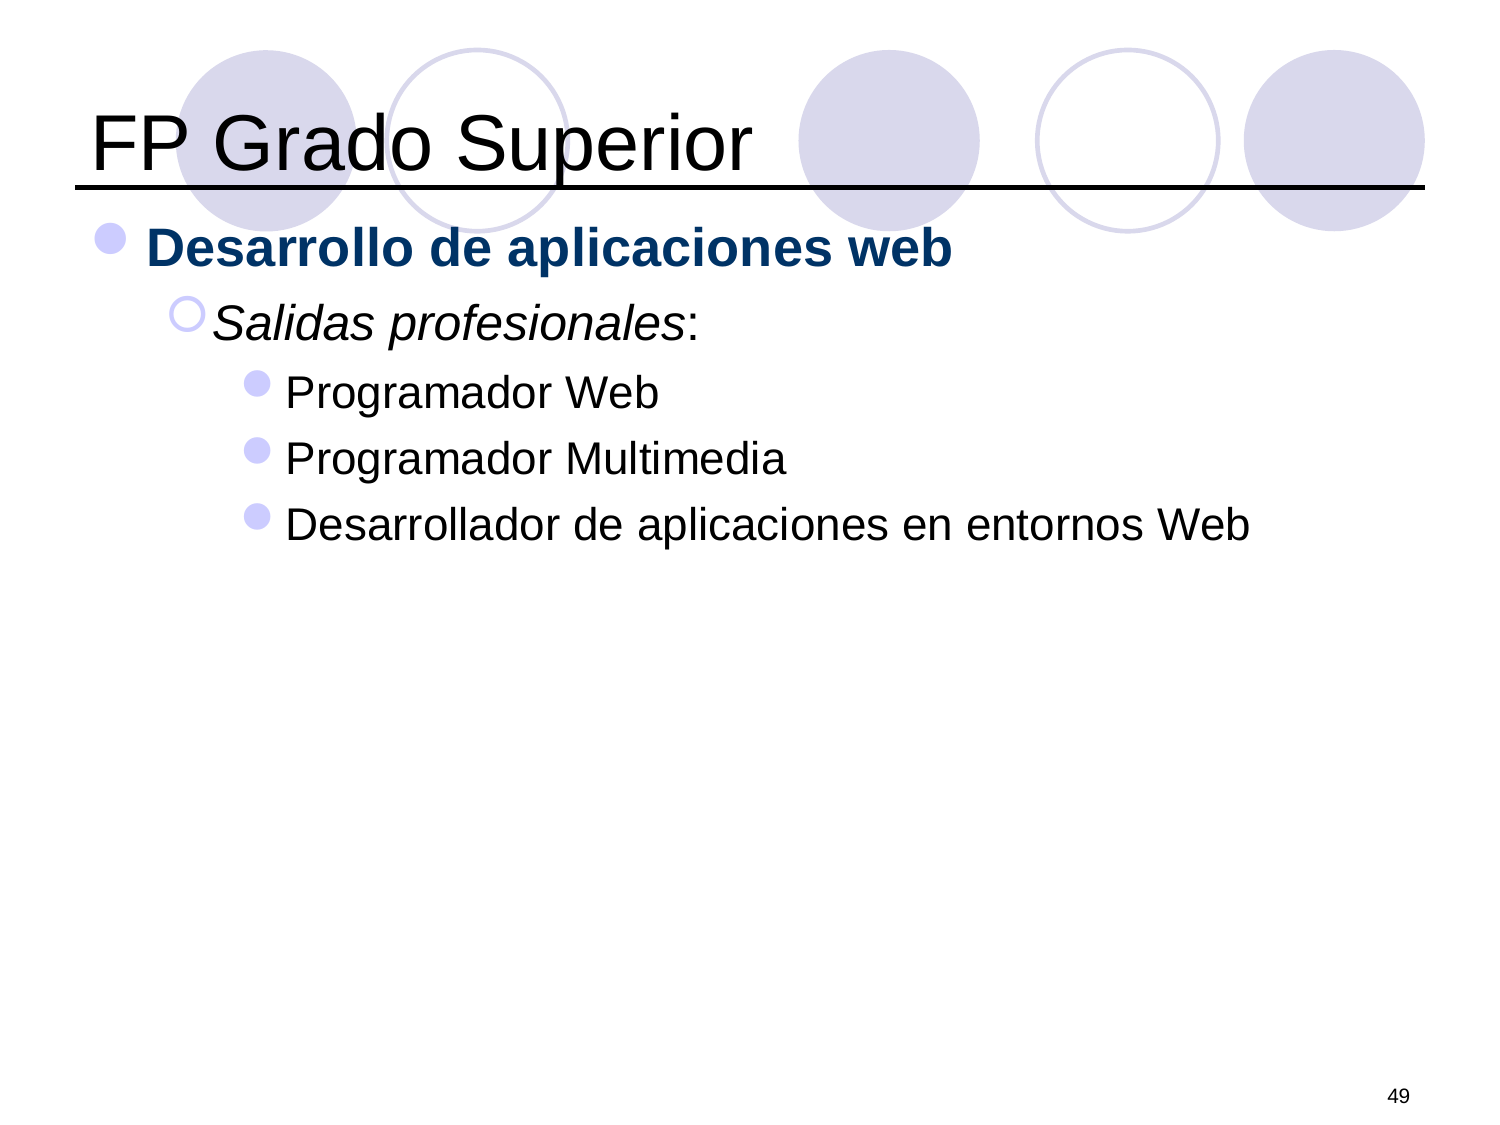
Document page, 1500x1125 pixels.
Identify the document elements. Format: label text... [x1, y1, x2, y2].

list Desarrollo de aplicaciones web Salidas profesionales: Programador Web Programador Multimedia Desarrollador de aplicaciones en entornos Web [75, 212, 1426, 1101]
title FP Grado Superior [75, 45, 1426, 212]
